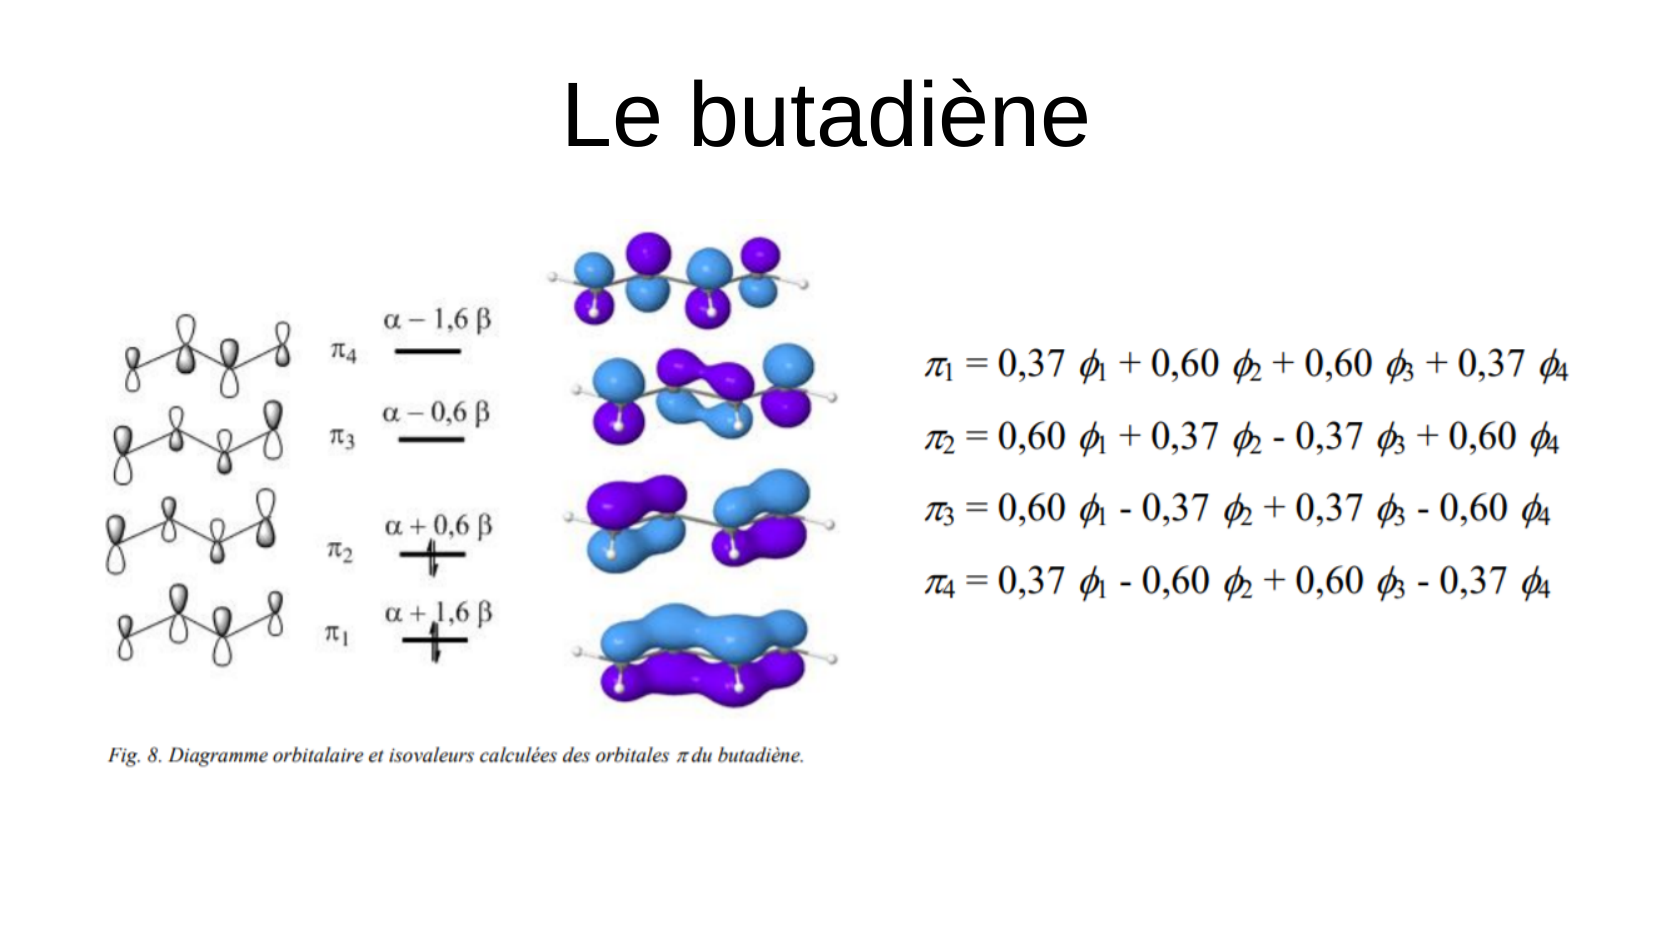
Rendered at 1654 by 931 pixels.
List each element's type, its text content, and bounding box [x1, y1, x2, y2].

picture [59, 208, 1635, 804]
title Le butadiène [82, 37, 1571, 193]
